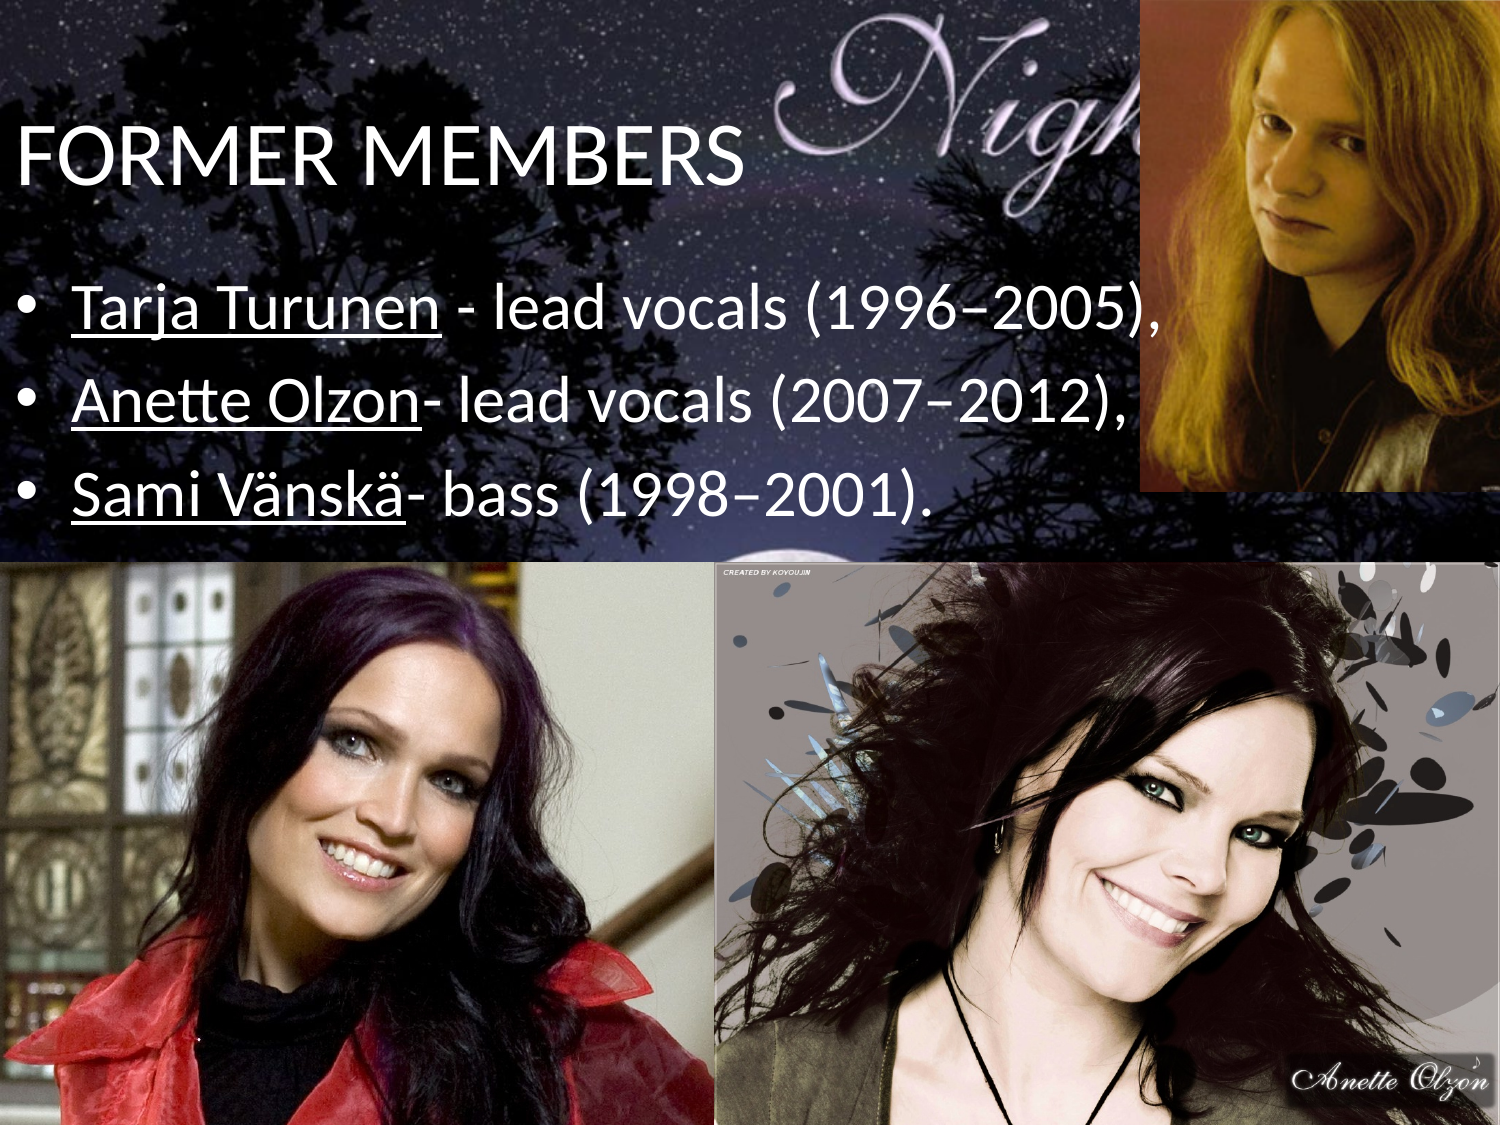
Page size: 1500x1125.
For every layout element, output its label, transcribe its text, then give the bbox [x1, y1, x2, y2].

picture [0, 0, 1500, 1125]
title FORMER MEMBERS [0, 54, 1096, 243]
list Tarja Turunen - lead vocals (1996–2005), Anette Olzon- lead vocals (2007–2012), Sami Vänskä- bass (1998–2001). [0, 255, 1350, 562]
